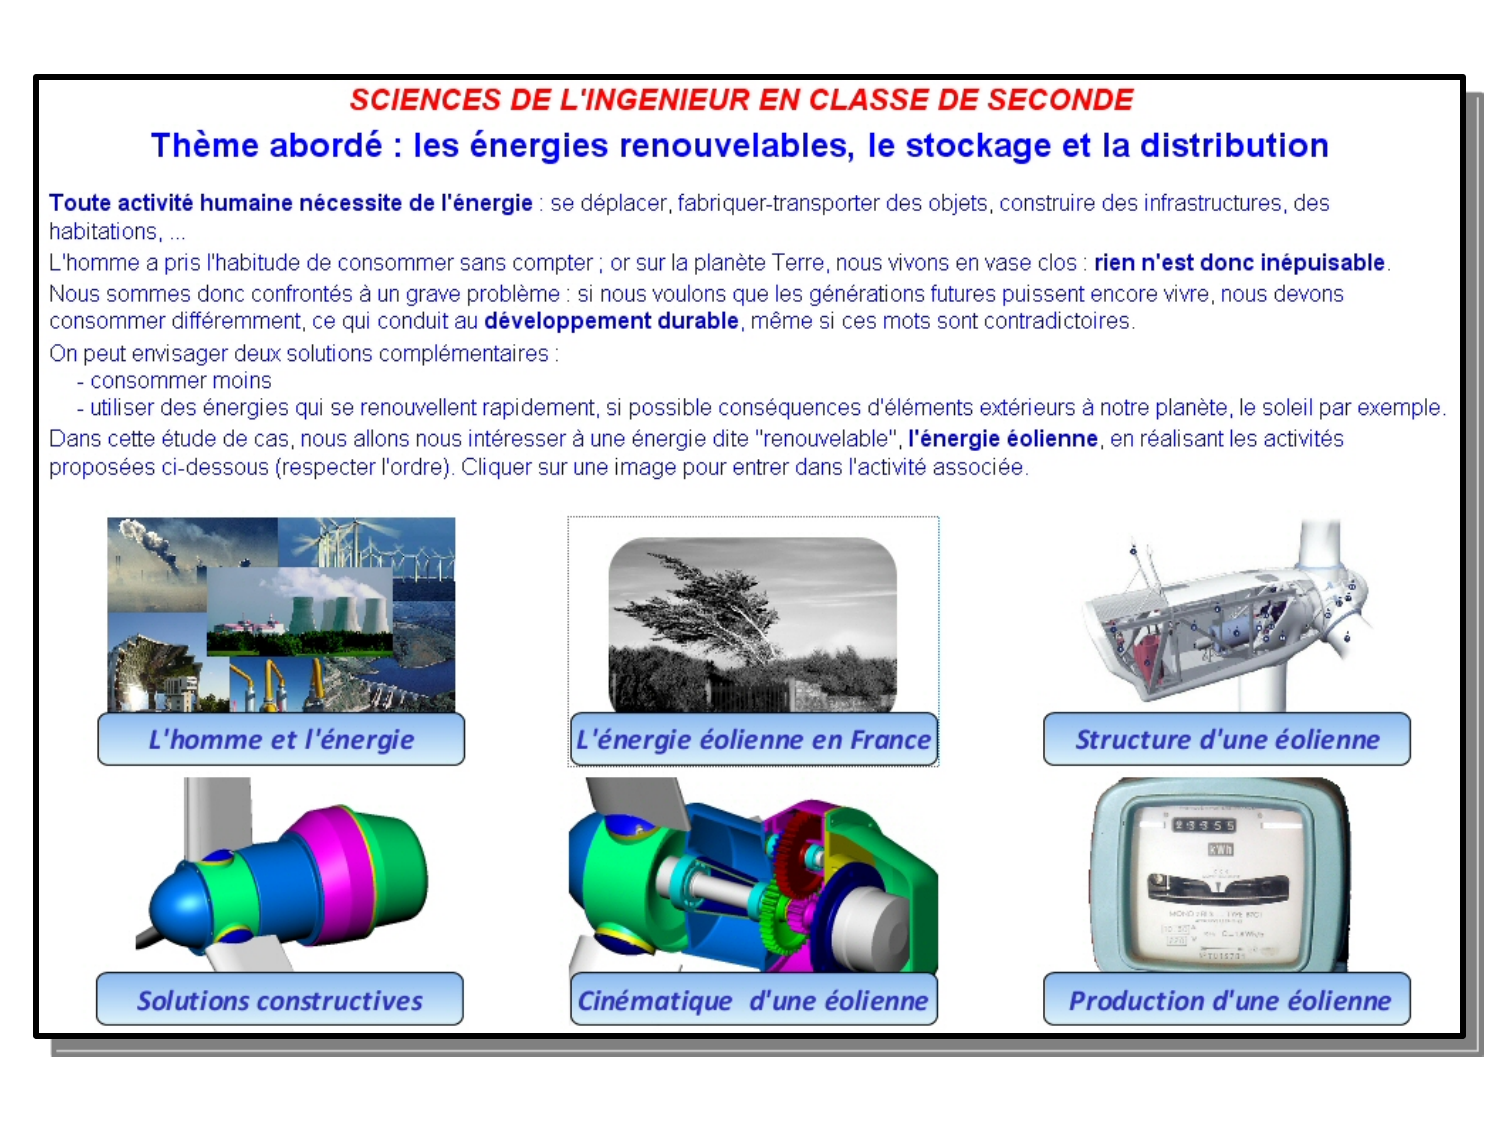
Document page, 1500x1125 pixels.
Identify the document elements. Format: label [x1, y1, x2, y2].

picture [38, 79, 1461, 1033]
